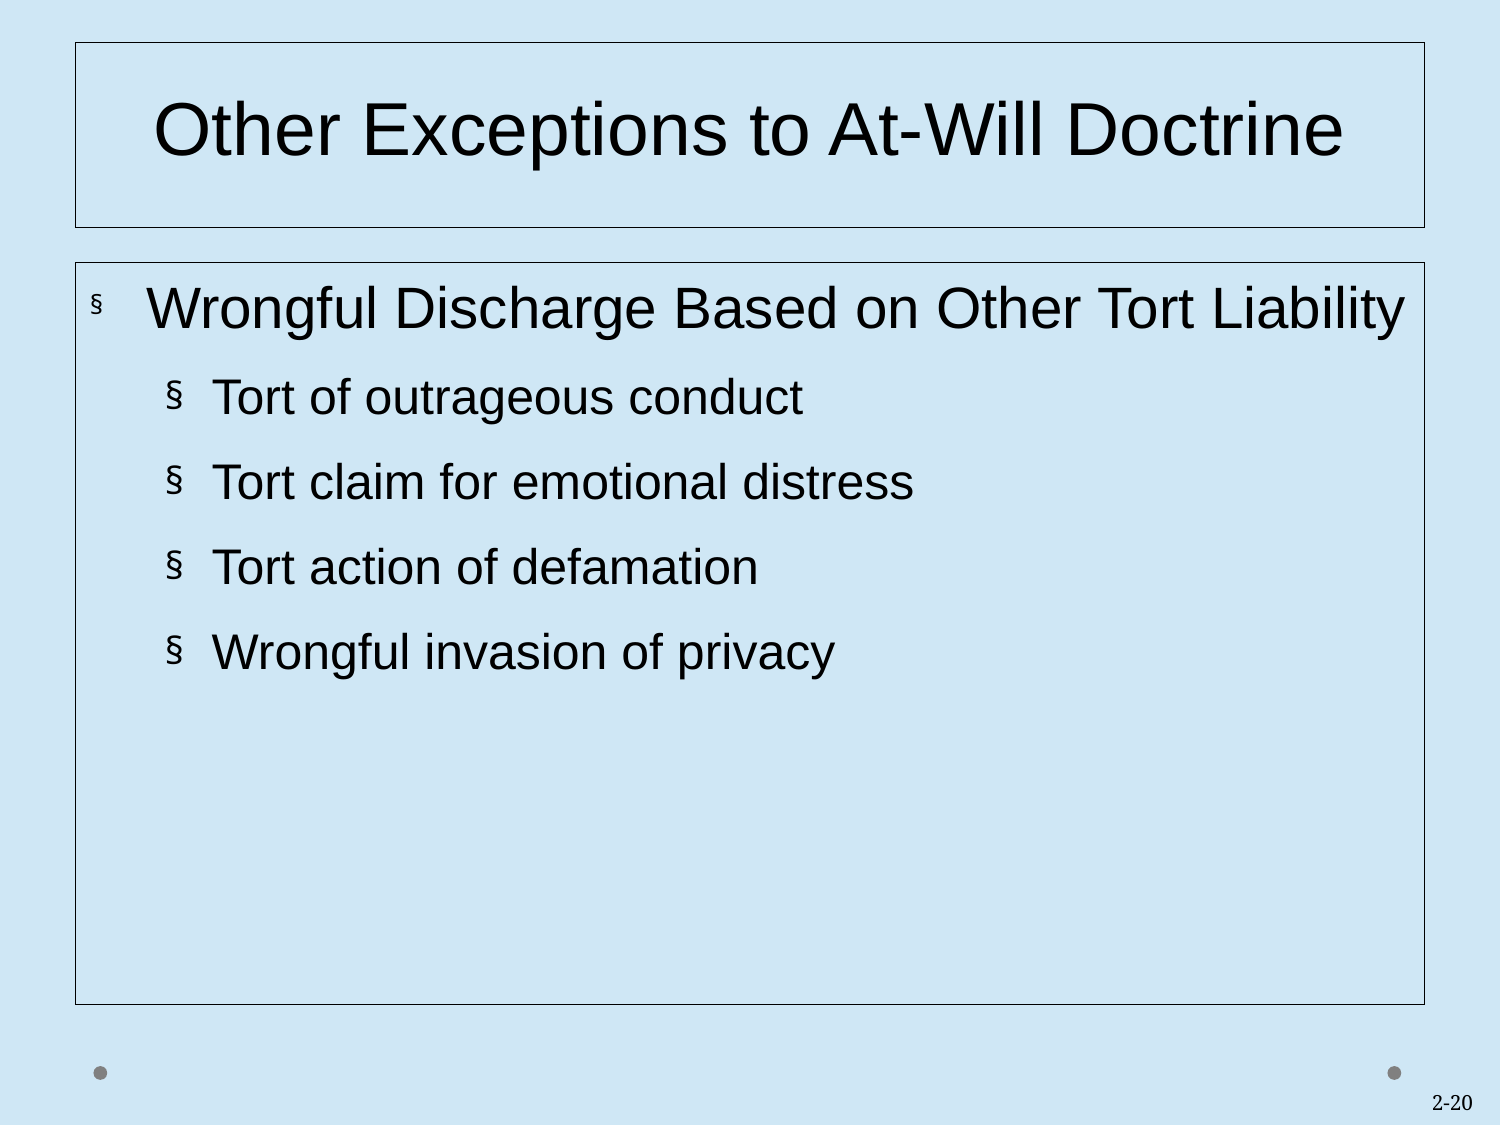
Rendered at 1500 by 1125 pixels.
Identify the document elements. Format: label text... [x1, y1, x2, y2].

title Other Exceptions to At-Will Doctrine [75, 42, 1425, 228]
list Wrongful Discharge Based on Other Tort Liability Tort of outrageous conduct Tort claim for emotional distress Tort action of defamation Wrongful invasion of privacy [75, 262, 1425, 1005]
